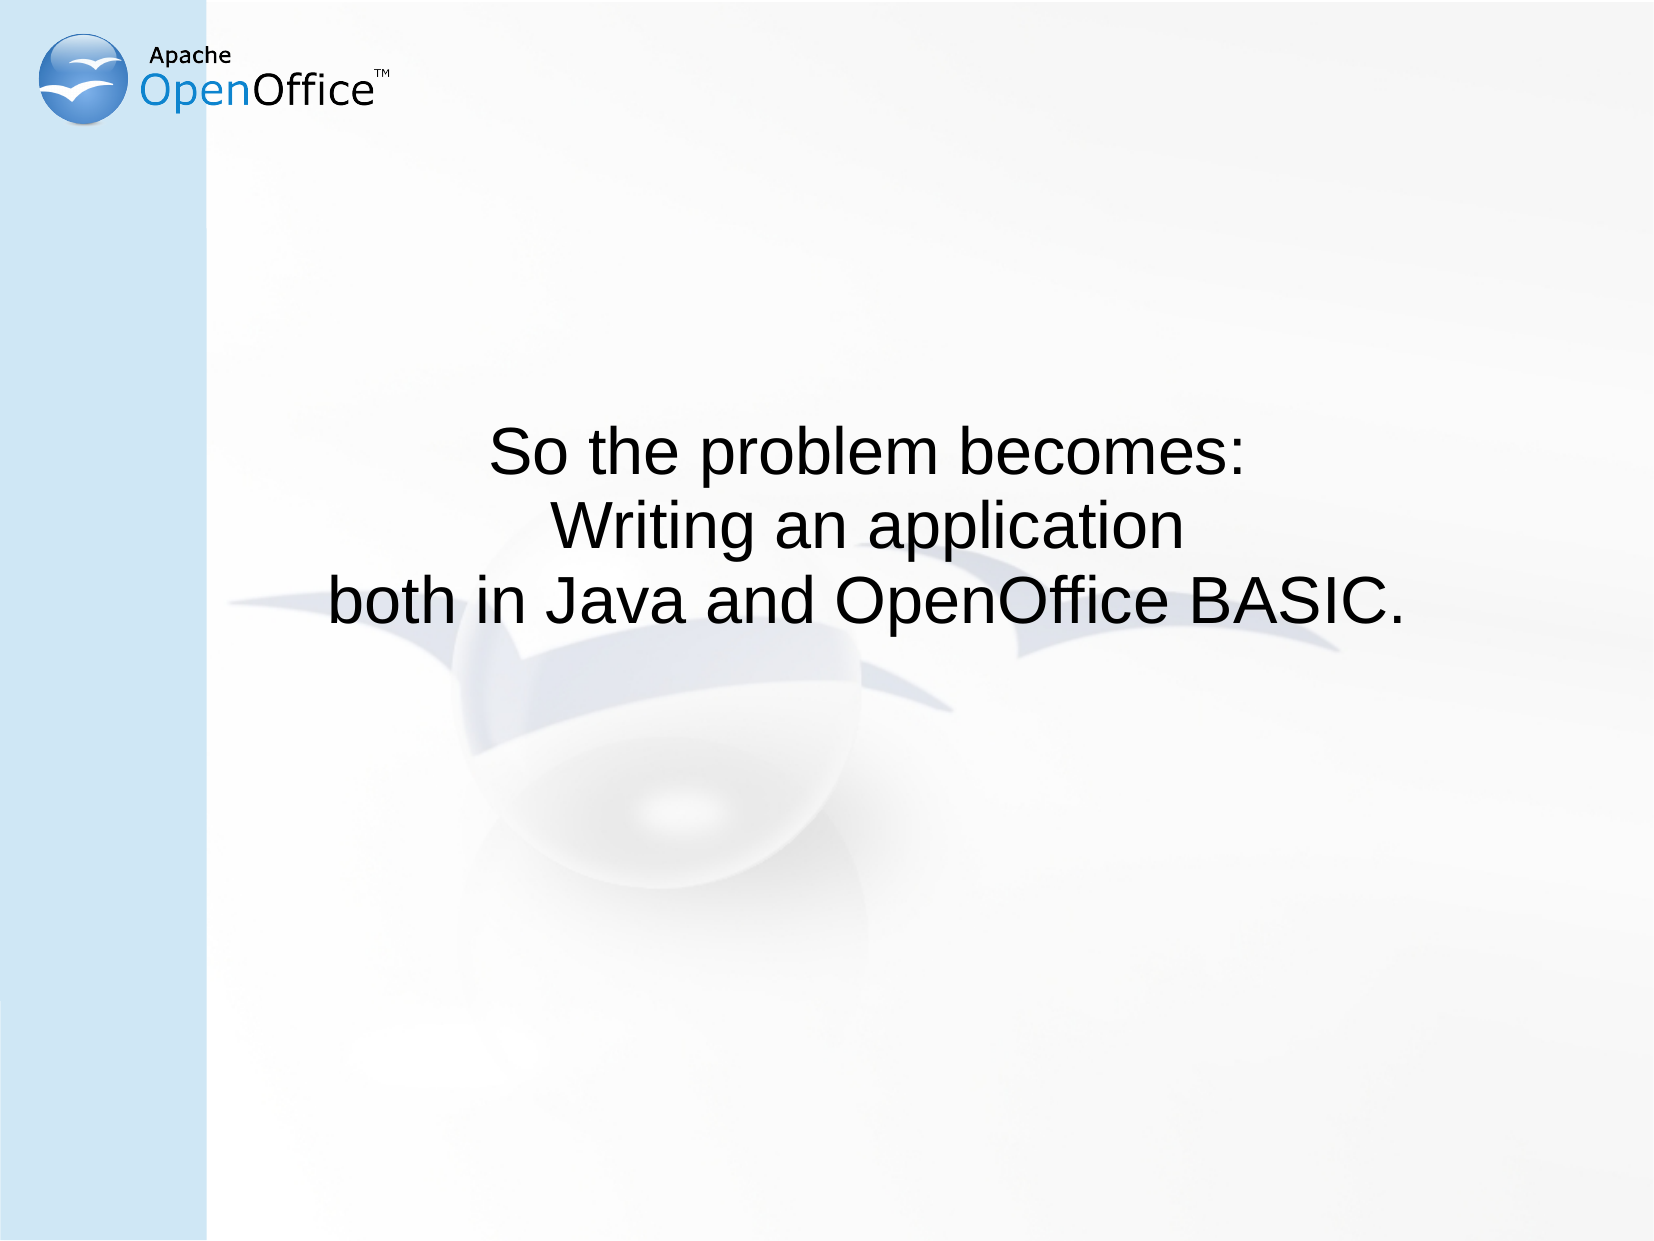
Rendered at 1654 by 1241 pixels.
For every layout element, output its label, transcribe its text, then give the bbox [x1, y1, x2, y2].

picture [35, 2, 1654, 1241]
subtitle So the problem becomes: Writing an application both in Java and OpenOffice BASIC. [165, 108, 1571, 1168]
